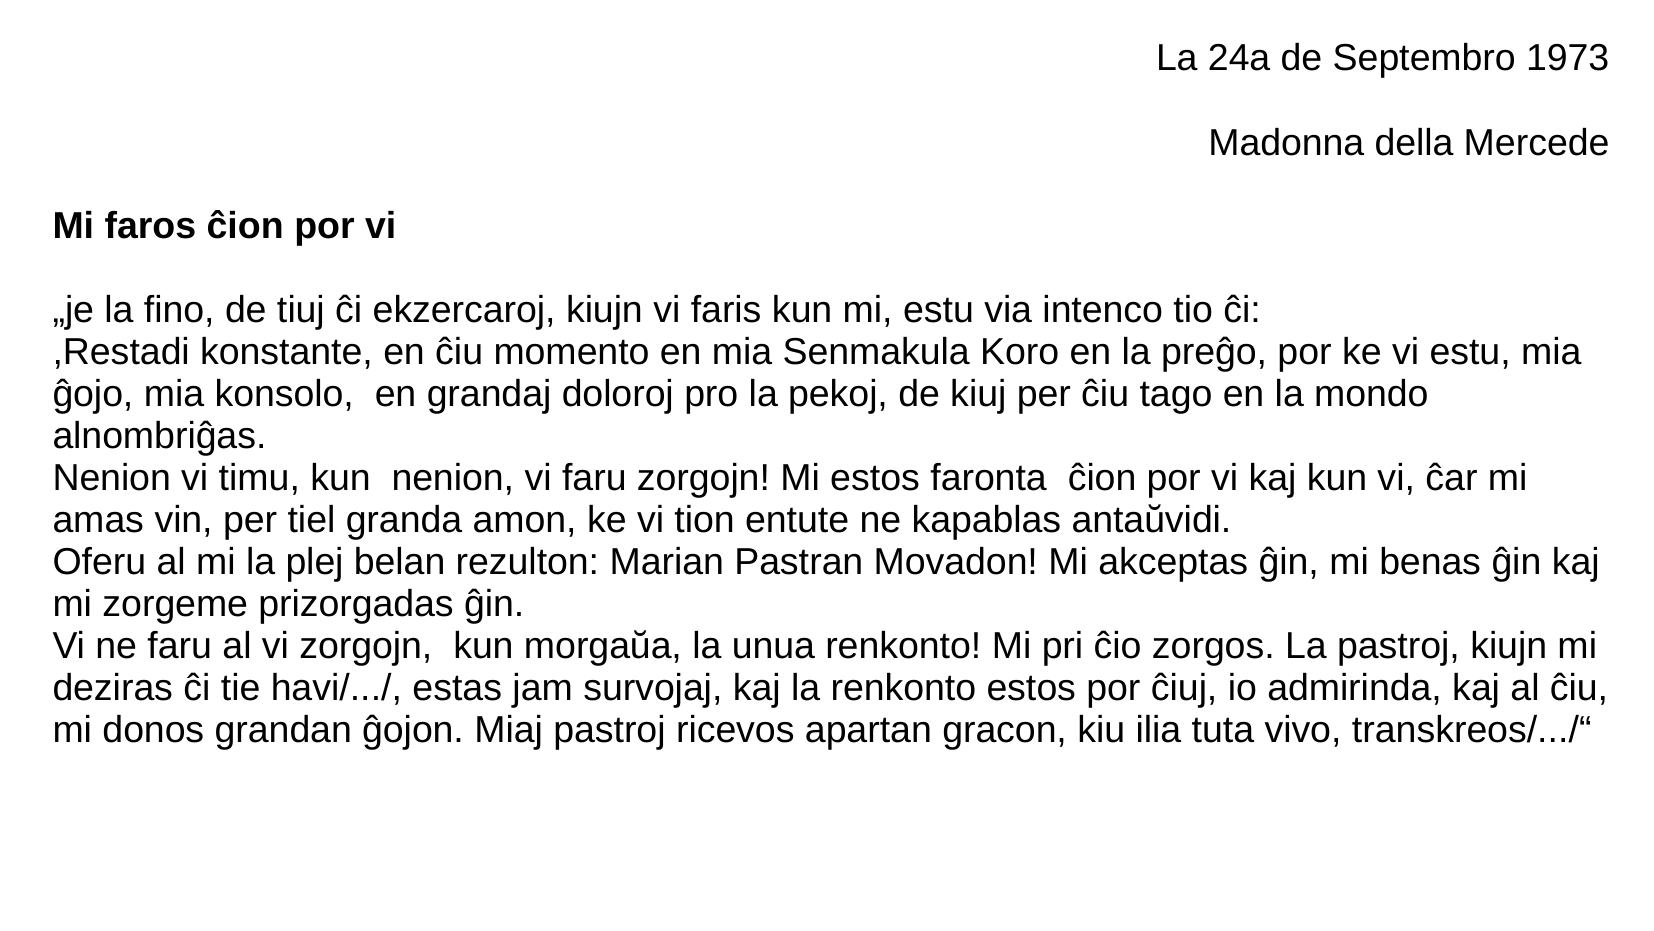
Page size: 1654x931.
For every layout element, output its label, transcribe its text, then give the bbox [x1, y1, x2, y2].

text_box La 24a de Septembro 1973 Madonna della Mercede Mi faros ĉion por vi „je la fino, de tiuj ĉi ekzercaroj, kiujn vi faris kun mi, estu via intenco tio ĉi: ,Restadi konstante, en ĉiu momento en mia Senmakula Koro en la preĝo, por ke vi estu, mia ĝojo, mia konsolo, en grandaj doloroj pro la pekoj, de kiuj per ĉiu tago en la mondo alnombriĝas. Nenion vi timu, kun nenion, vi faru zorgojn! Mi estos faronta ĉion por vi kaj kun vi, ĉar mi amas vin, per tiel granda amon, ke vi tion entute ne kapablas antaŭvidi. Oferu al mi la plej belan rezulton: Marian Pastran Movadon! Mi akceptas ĝin, mi benas ĝin kaj mi zorgeme prizorgadas ĝin. Vi ne faru al vi zorgojn, kun morgaŭa, la unua renkonto! Mi pri ĉio zorgos. La pastroj, kiujn mi deziras ĉi tie havi/.../, estas jam survojaj, kaj la renkonto estos por ĉiuj, io admirinda, kaj al ĉiu, mi donos grandan ĝojon. Miaj pastroj ricevos apartan gracon, kiu ilia tuta vivo, transkreos/.../“ [29, 29, 1625, 857]
